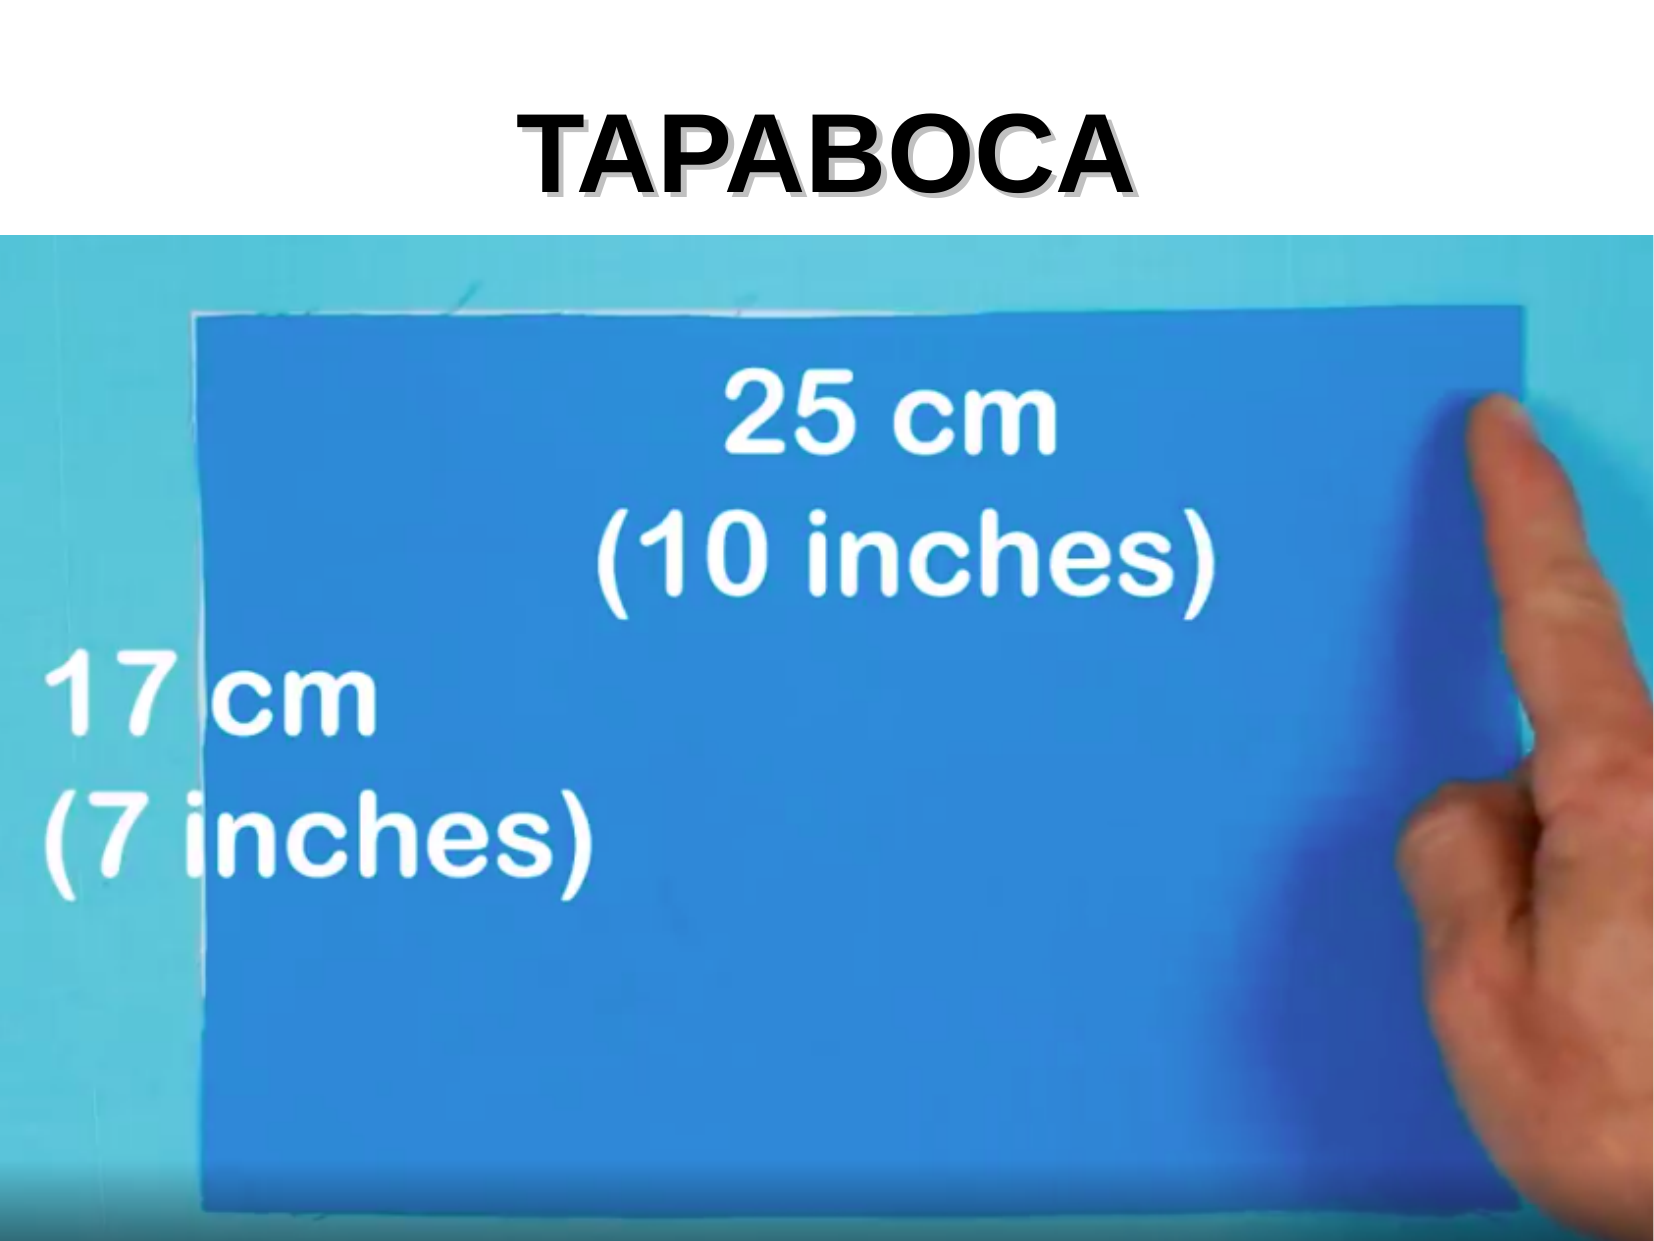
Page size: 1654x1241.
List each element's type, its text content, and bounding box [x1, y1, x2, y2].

picture [0, 235, 1654, 1241]
title TAPABOCA [82, 49, 1571, 235]
